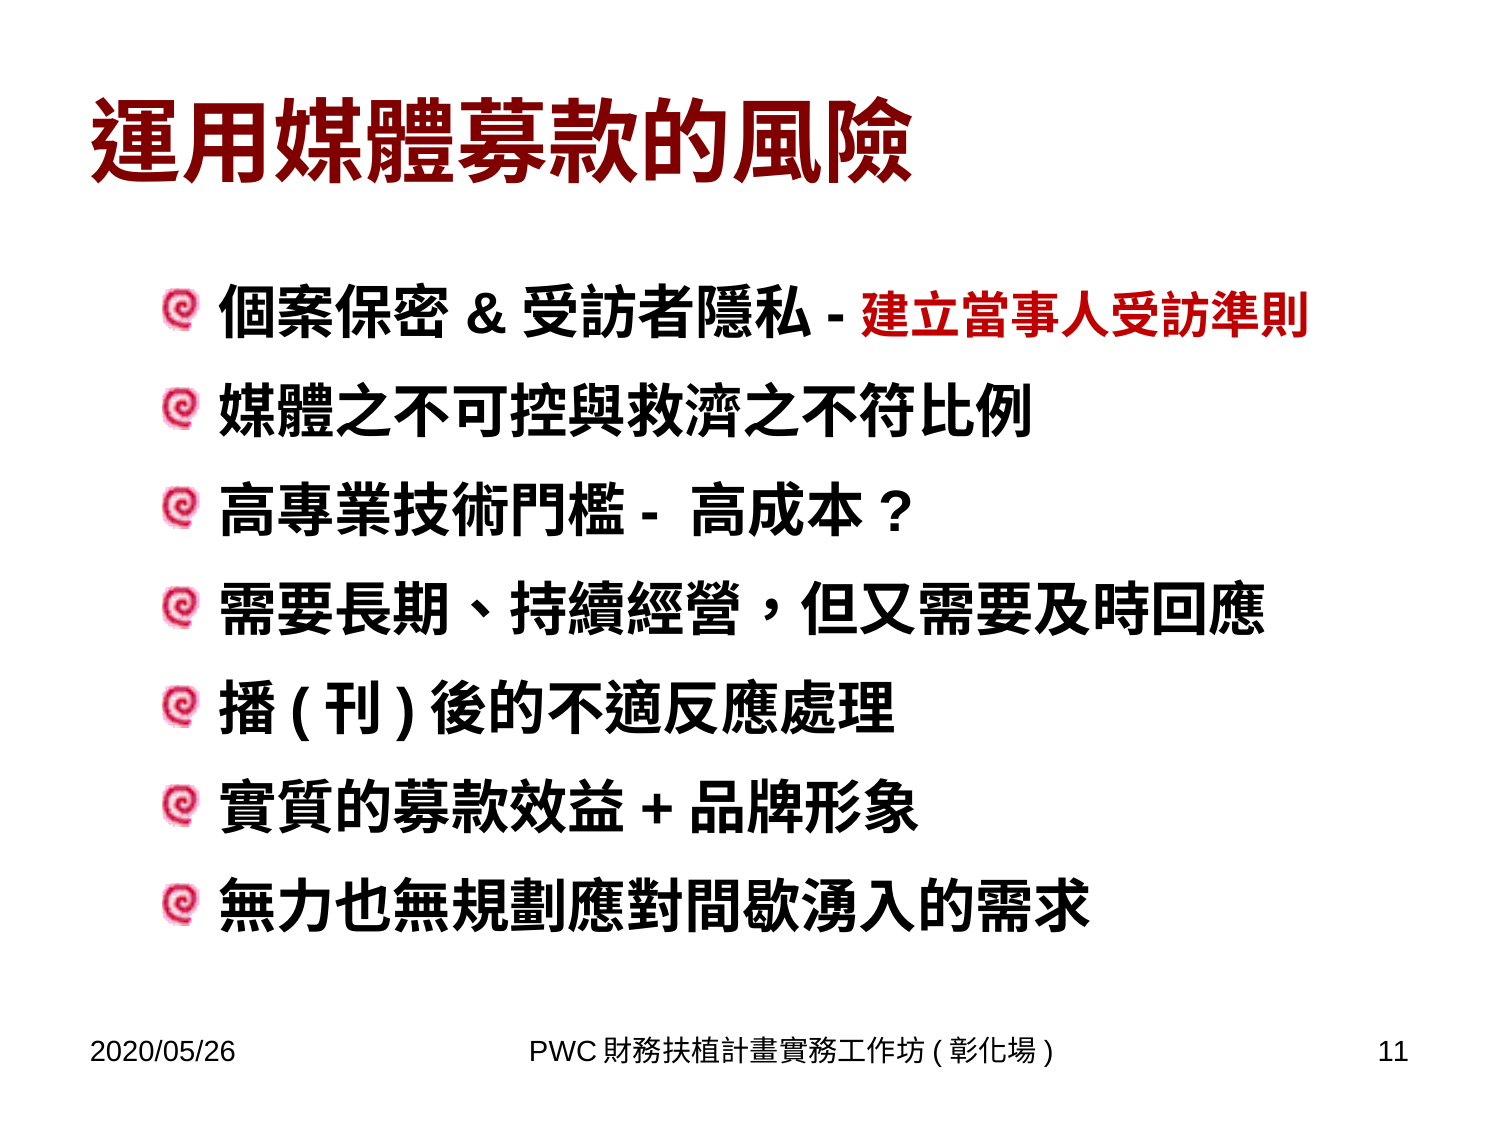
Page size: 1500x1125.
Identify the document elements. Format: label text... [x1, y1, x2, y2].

picture [162, 586, 202, 629]
text_box 2020/05/26 [74, 1024, 426, 1103]
text_box PWC財務扶植計畫實務工作坊(彰化場) [512, 1024, 1087, 1103]
picture [162, 784, 202, 827]
text_box <編號> [1087, 1024, 1426, 1103]
text_box 運用媒體募款的風險 [75, 45, 1426, 233]
picture [162, 486, 202, 529]
picture [162, 685, 202, 728]
picture [162, 387, 202, 430]
picture [162, 288, 202, 331]
picture [162, 883, 202, 926]
text_box 個案保密&受訪者隱私-建立當事人受訪準則 媒體之不可控與救濟之不符比例 高專業技術門檻- 高成本? 需要長期、持續經營，但又需要及時回應 播(刊)後的不適反應處理 實質的募款效益+品牌形象 無力也無規劃應對間歇湧入的需求 [147, 267, 1414, 953]
